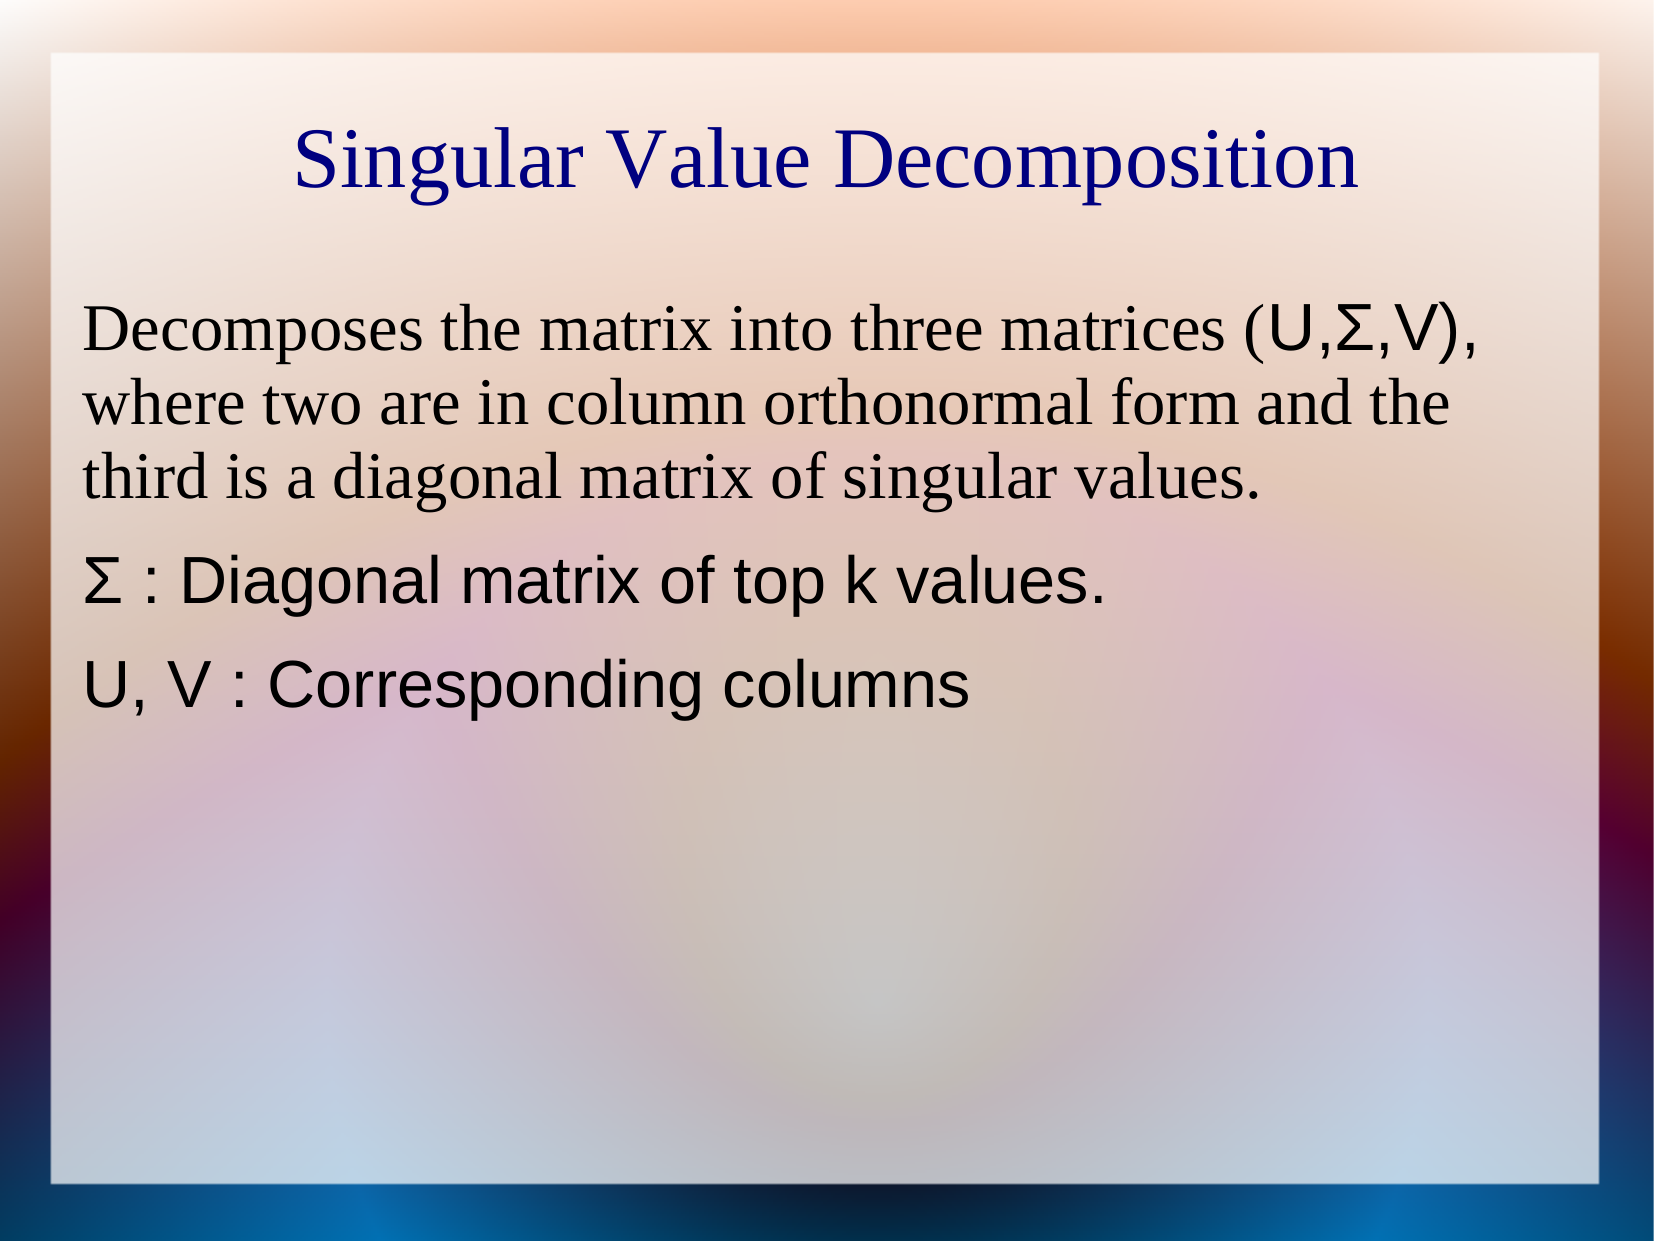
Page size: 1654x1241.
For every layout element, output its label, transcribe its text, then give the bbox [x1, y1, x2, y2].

title Singular Value Decomposition [82, 55, 1571, 263]
picture [0, 0, 1654, 1241]
list Decomposes the matrix into three matrices (U,Ʃ,V), where two are in column orthonormal form and the third is a diagonal matrix of singular values. Ʃ : Diagonal matrix of top k values. U, V : Corresponding columns [82, 290, 1571, 1034]
